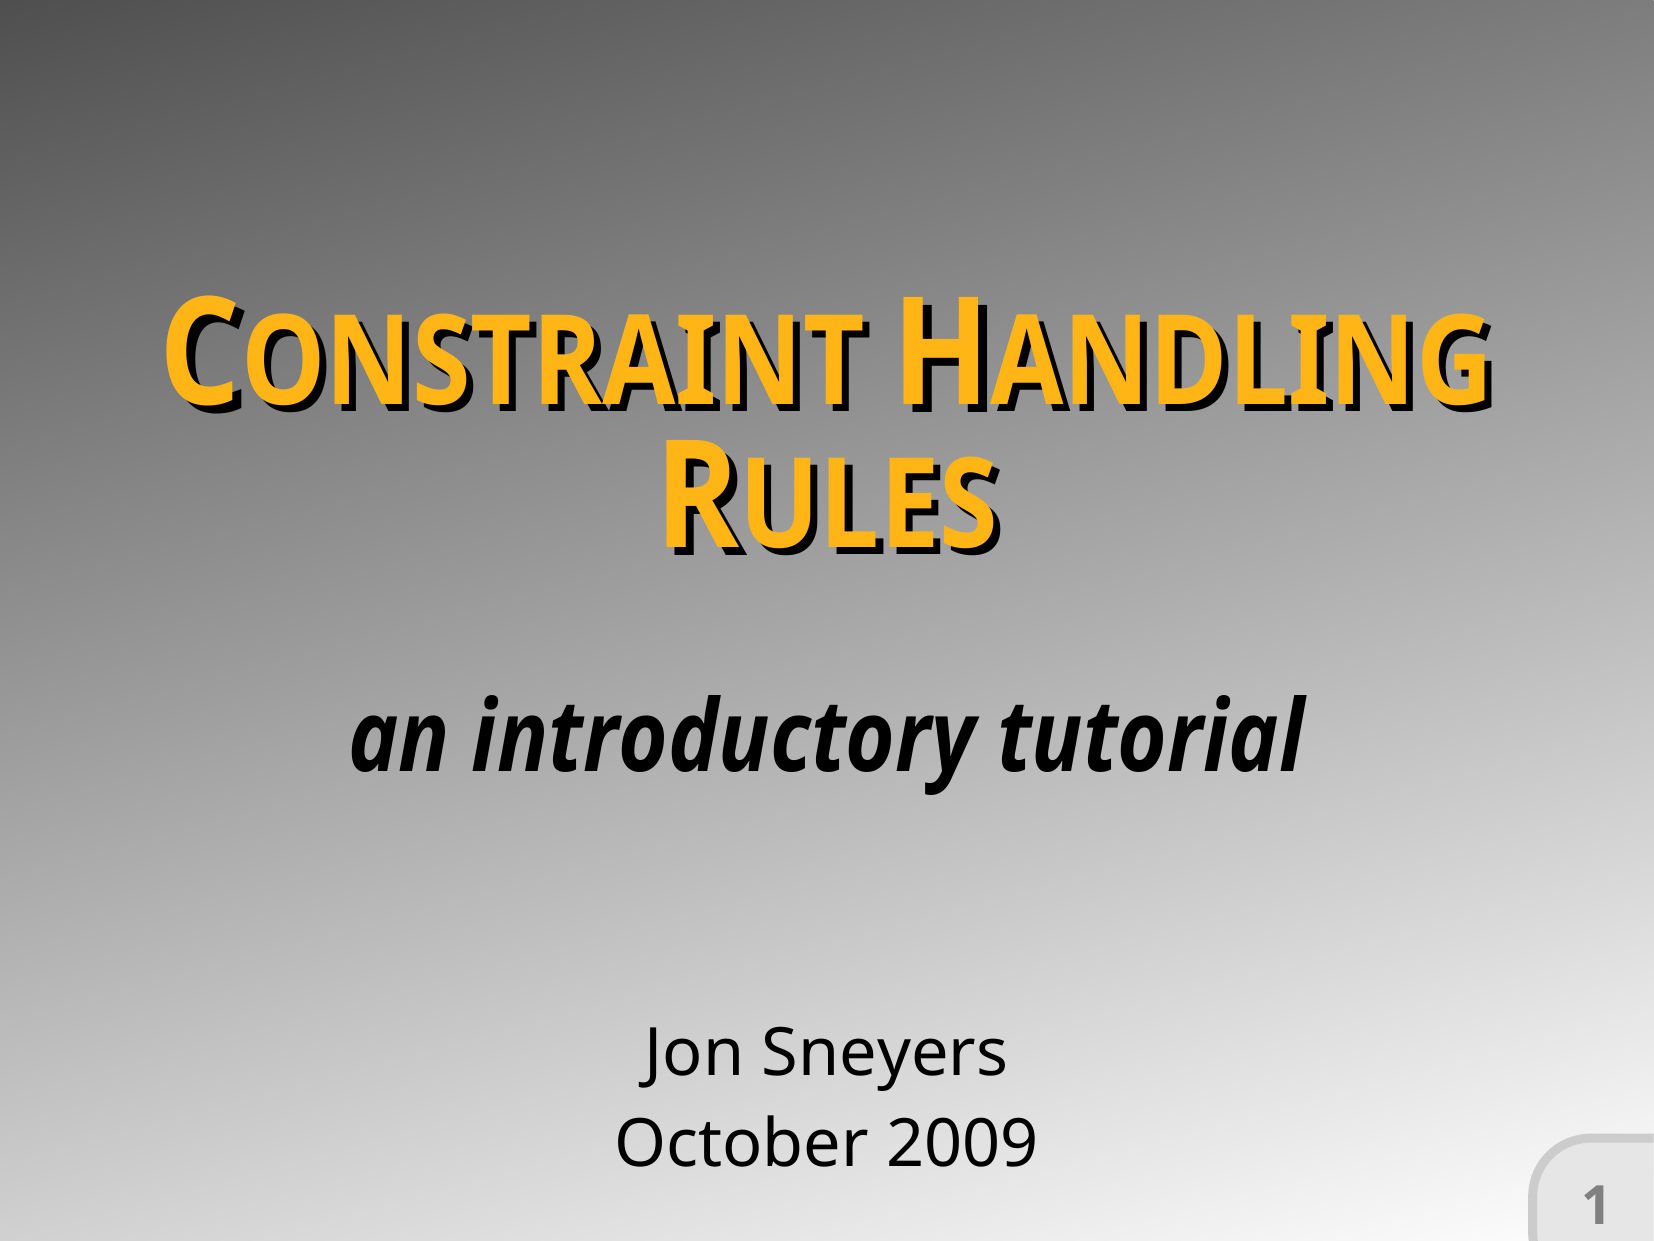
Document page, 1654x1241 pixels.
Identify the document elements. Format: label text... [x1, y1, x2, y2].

subtitle Jon Sneyers October 2009 [82, 937, 1571, 1241]
title CONSTRAINT HANDLING RULES an introductory tutorial [0, 272, 1654, 808]
